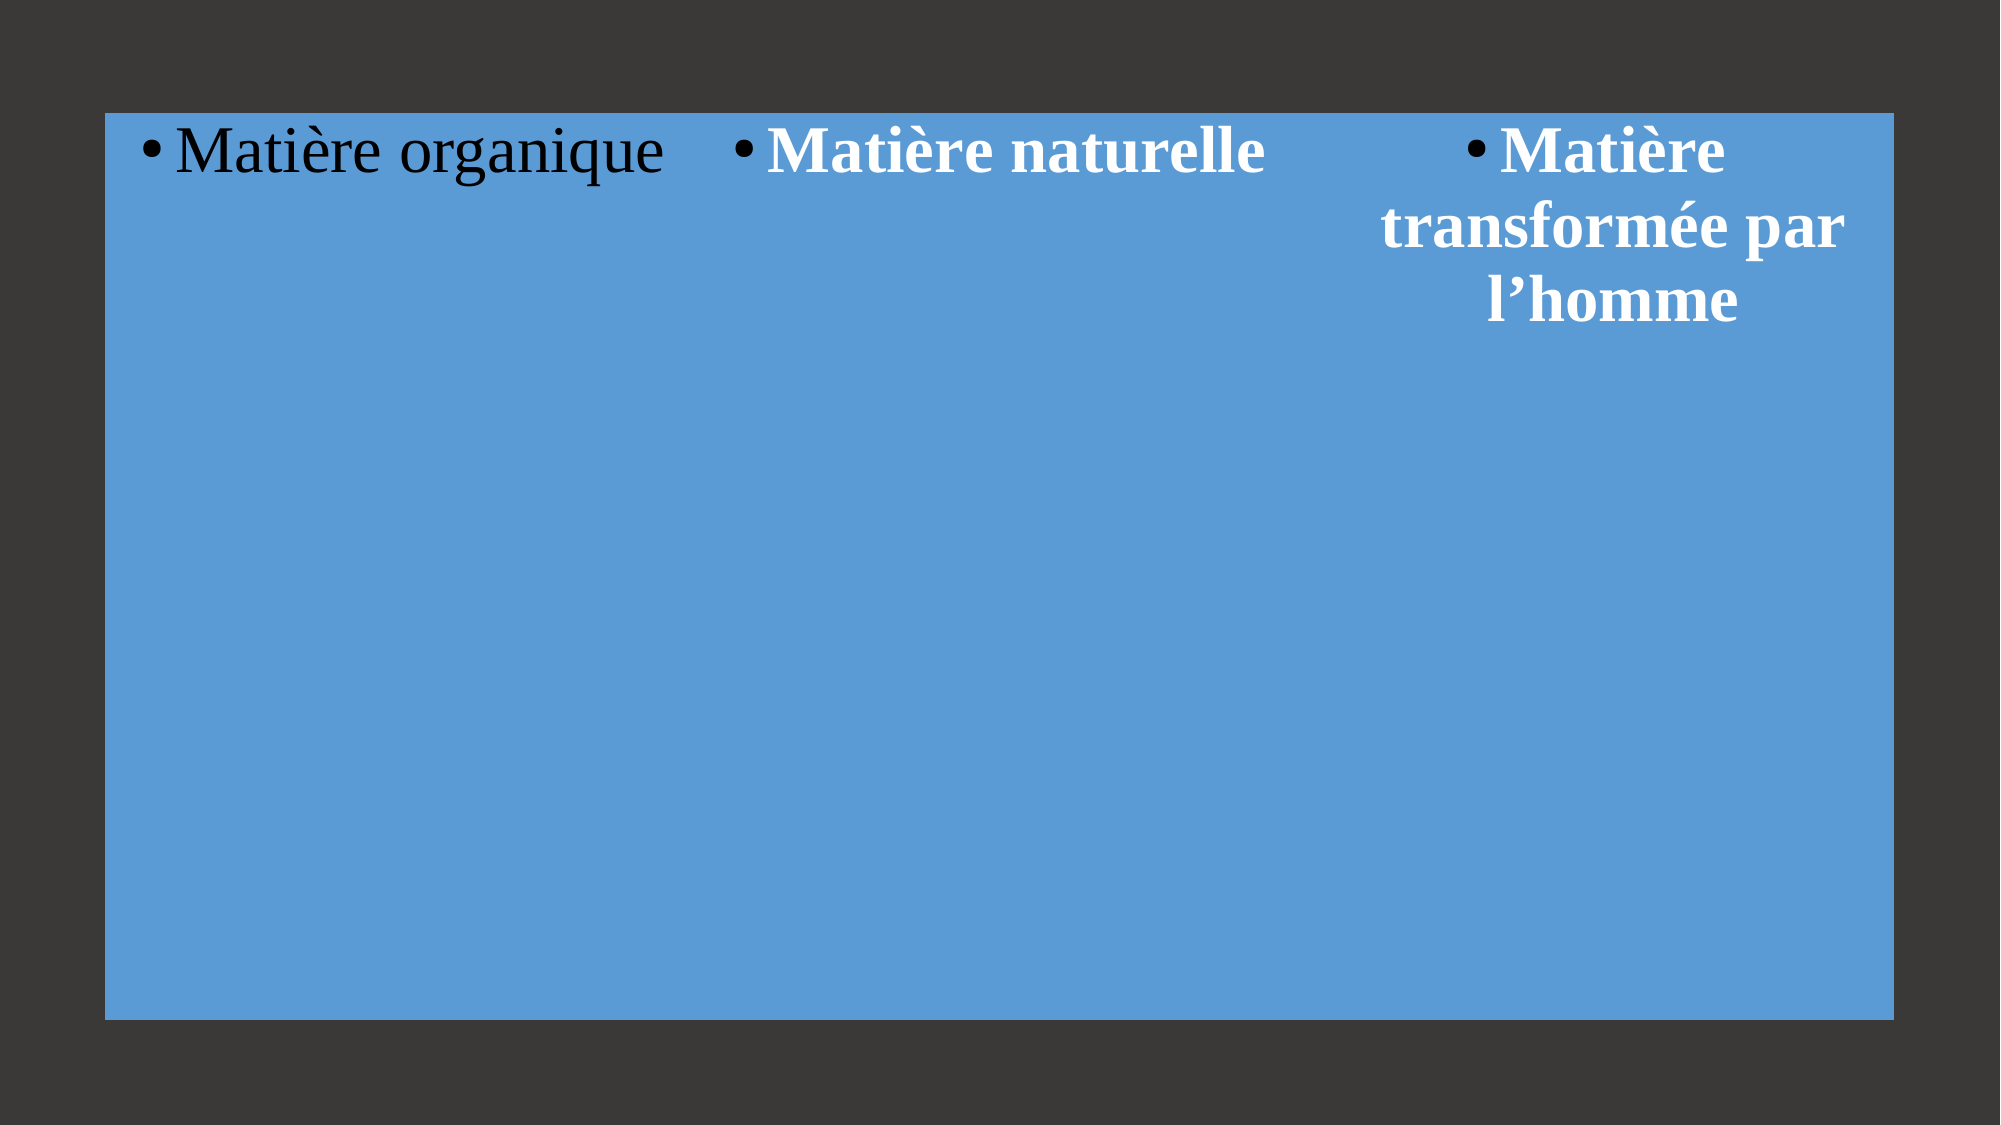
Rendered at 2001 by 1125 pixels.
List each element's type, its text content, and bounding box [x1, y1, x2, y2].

table_header Matière transformée par l’homme [1298, 113, 1894, 344]
table_header Matière organique [105, 113, 701, 344]
table_header Matière naturelle [701, 113, 1298, 344]
table_cell [1298, 344, 1894, 1020]
table_cell [105, 344, 701, 1020]
table_cell [701, 344, 1298, 1020]
